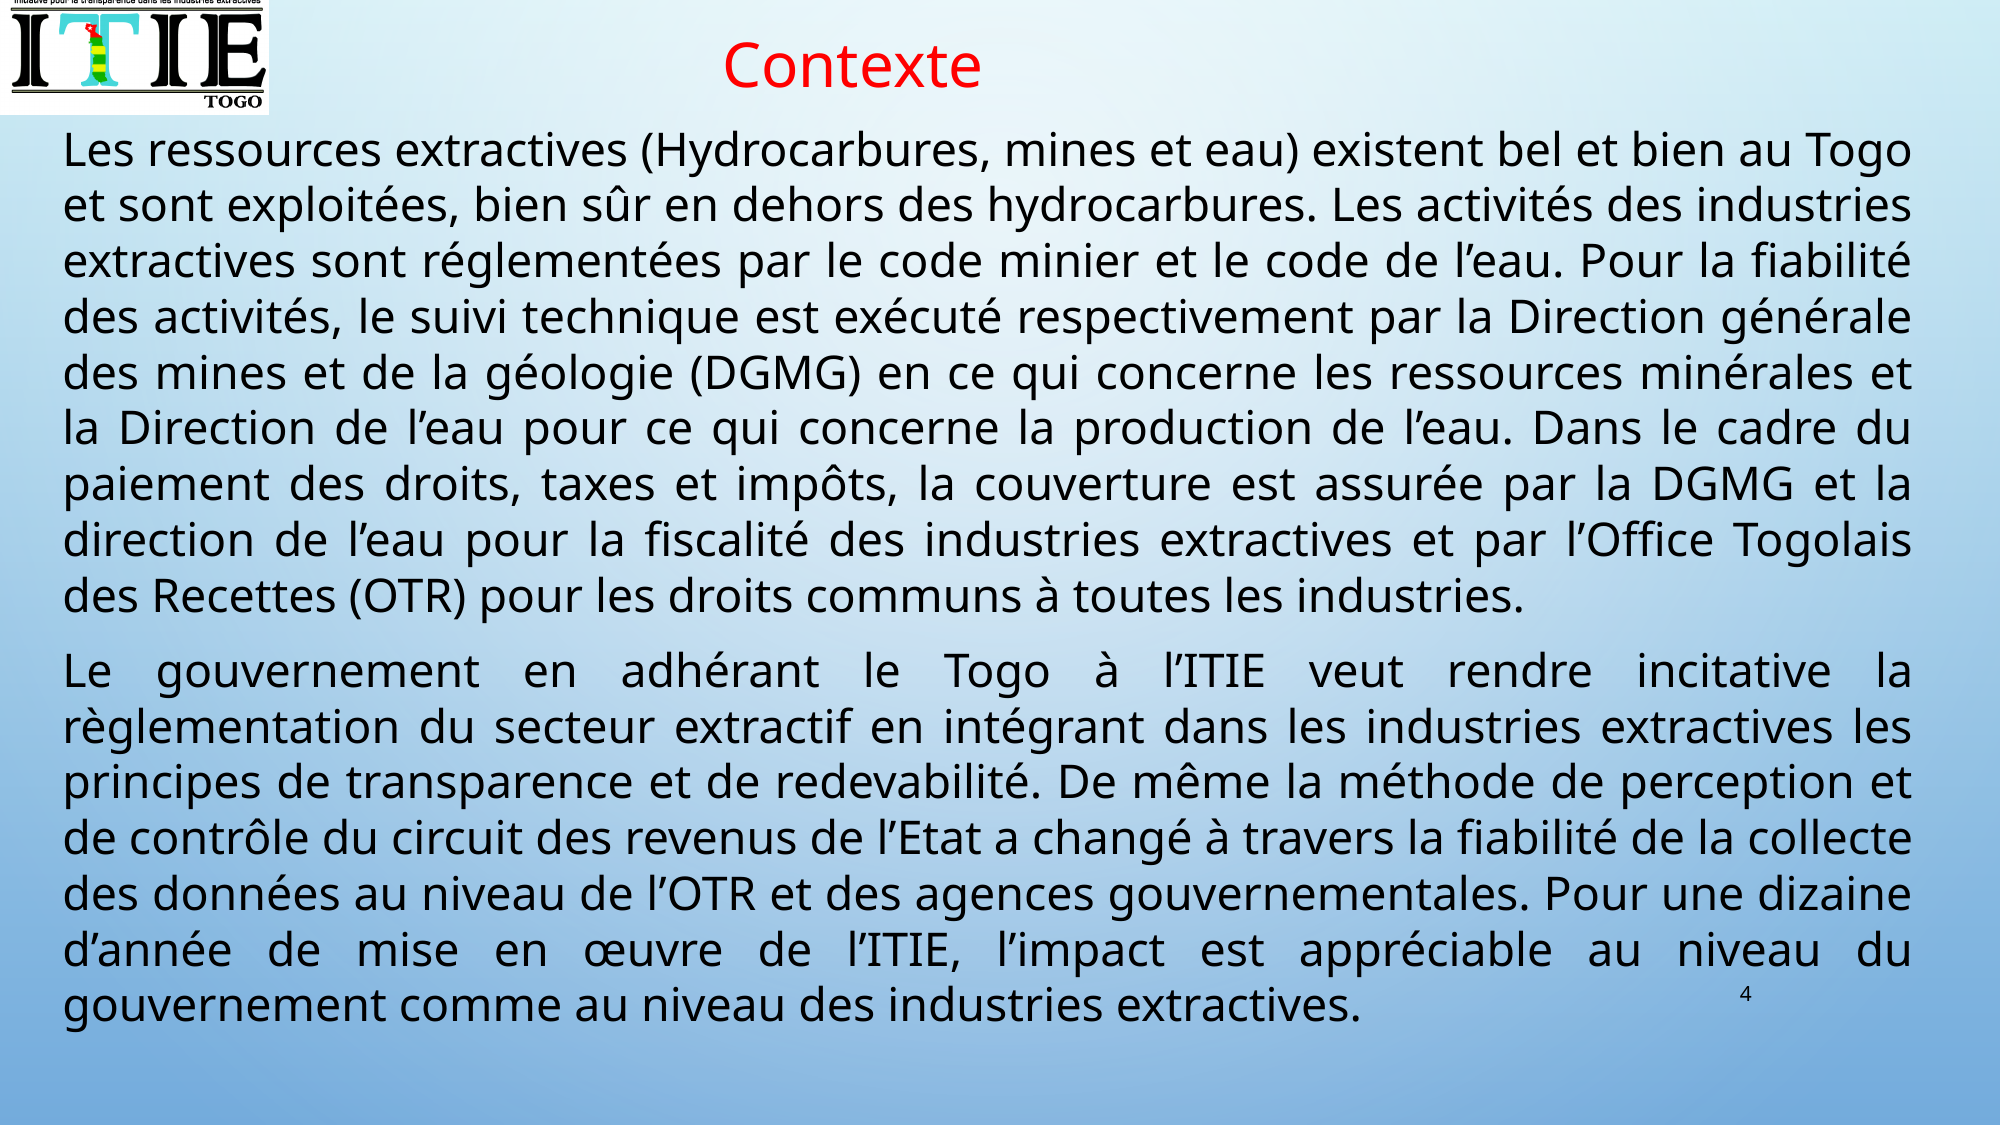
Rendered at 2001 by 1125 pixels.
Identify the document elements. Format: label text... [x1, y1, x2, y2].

text_box [1724, 965, 1851, 1025]
list Contexte Les ressources extractives (Hydrocarbures, mines et eau) existent bel et bien au Togo et sont exploitées, bien sûr en dehors des hydrocarbures. Les activités des industries extractives sont réglementées par le code minier et le code de l’eau. Pour la fiabilité des activités, le suivi technique est exécuté respectivement par la Direction générale des mines et de la géologie (DGMG) en ce qui concerne les ressources minérales et la Direction de l’eau pour ce qui concerne la production de l’eau. Dans le cadre du paiement des droits, taxes et impôts, la couverture est assurée par la DGMG et la direction de l’eau pour la fiscalité des industries extractives et par l’Office Togolais des Recettes (OTR) pour les droits communs à toutes les industries. Le gouvernement en adhérant le Togo à l’ITIE veut rendre incitative la règlementation du secteur extractif en intégrant dans les industries extractives les principes de transparence et de redevabilité. De même la méthode de perception et de contrôle du circuit des revenus de l’Etat a changé à travers la fiabilité de la collecte des données au niveau de l’OTR et des agences gouvernementales. Pour une dizaine d’année de mise en œuvre de l’ITIE, l’impact est appréciable au niveau du gouvernement comme au niveau des industries extractives. [47, 18, 1929, 1095]
picture [0, 0, 269, 115]
